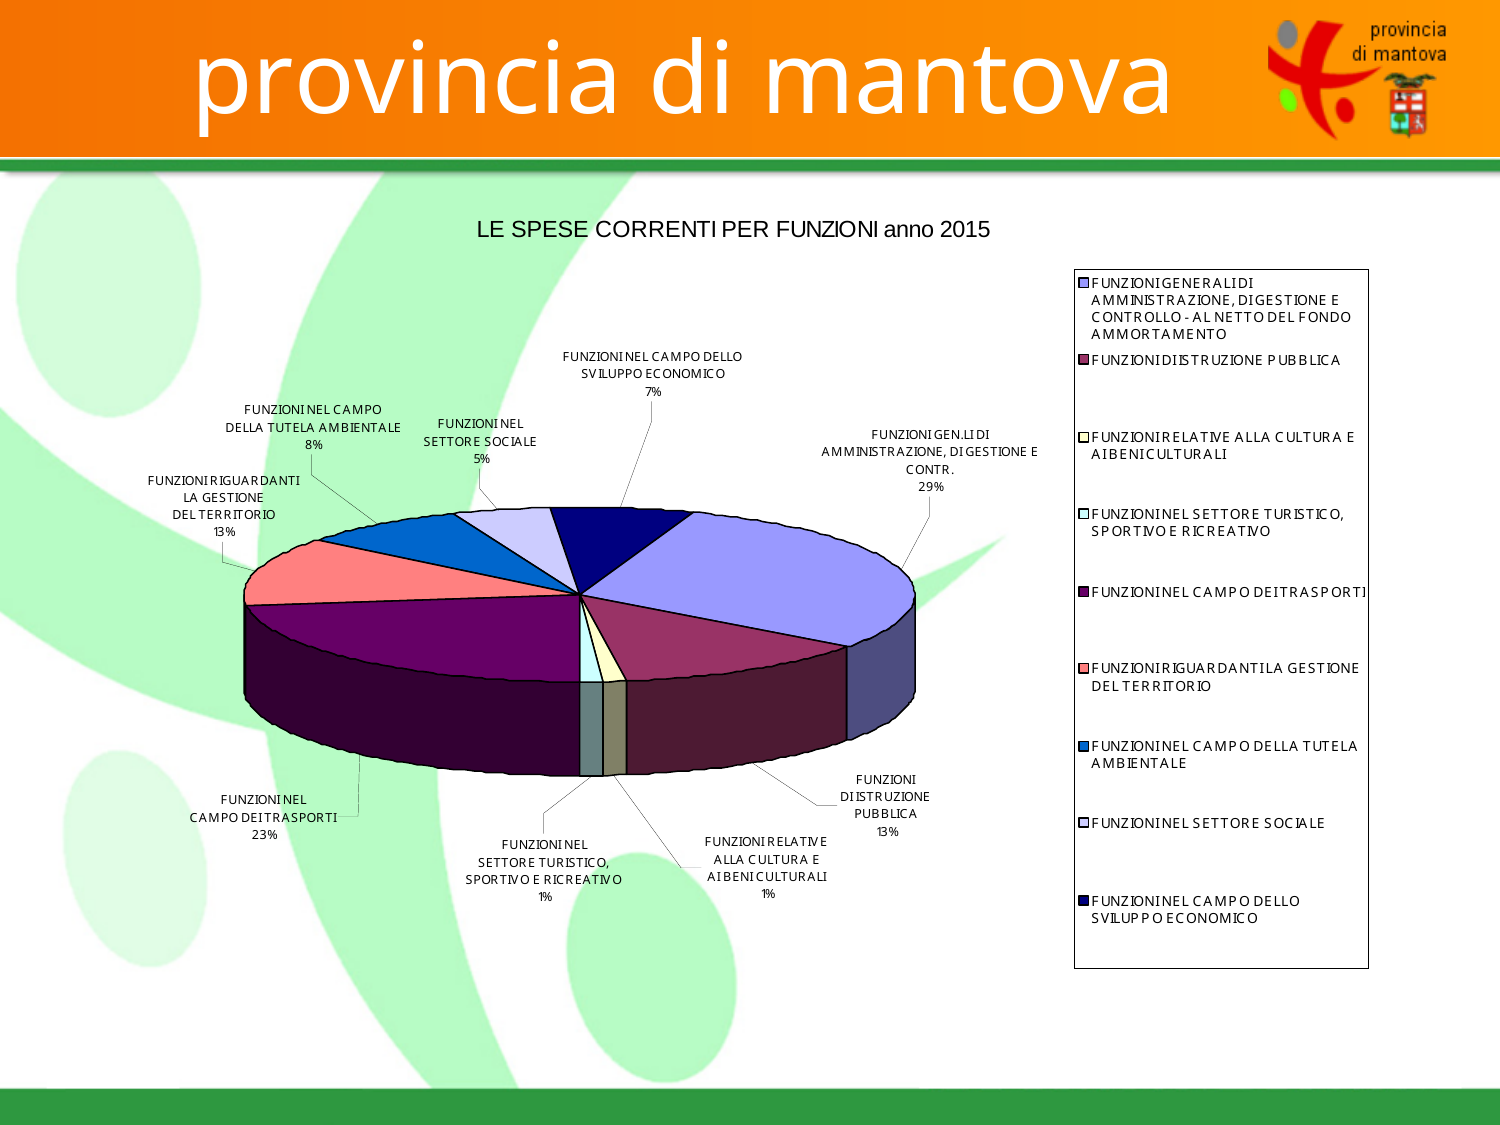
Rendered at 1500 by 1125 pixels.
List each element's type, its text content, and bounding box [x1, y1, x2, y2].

picture [1267, 15, 1452, 142]
picture [0, 157, 1500, 1125]
text_box provincia di mantova [176, 5, 1205, 142]
